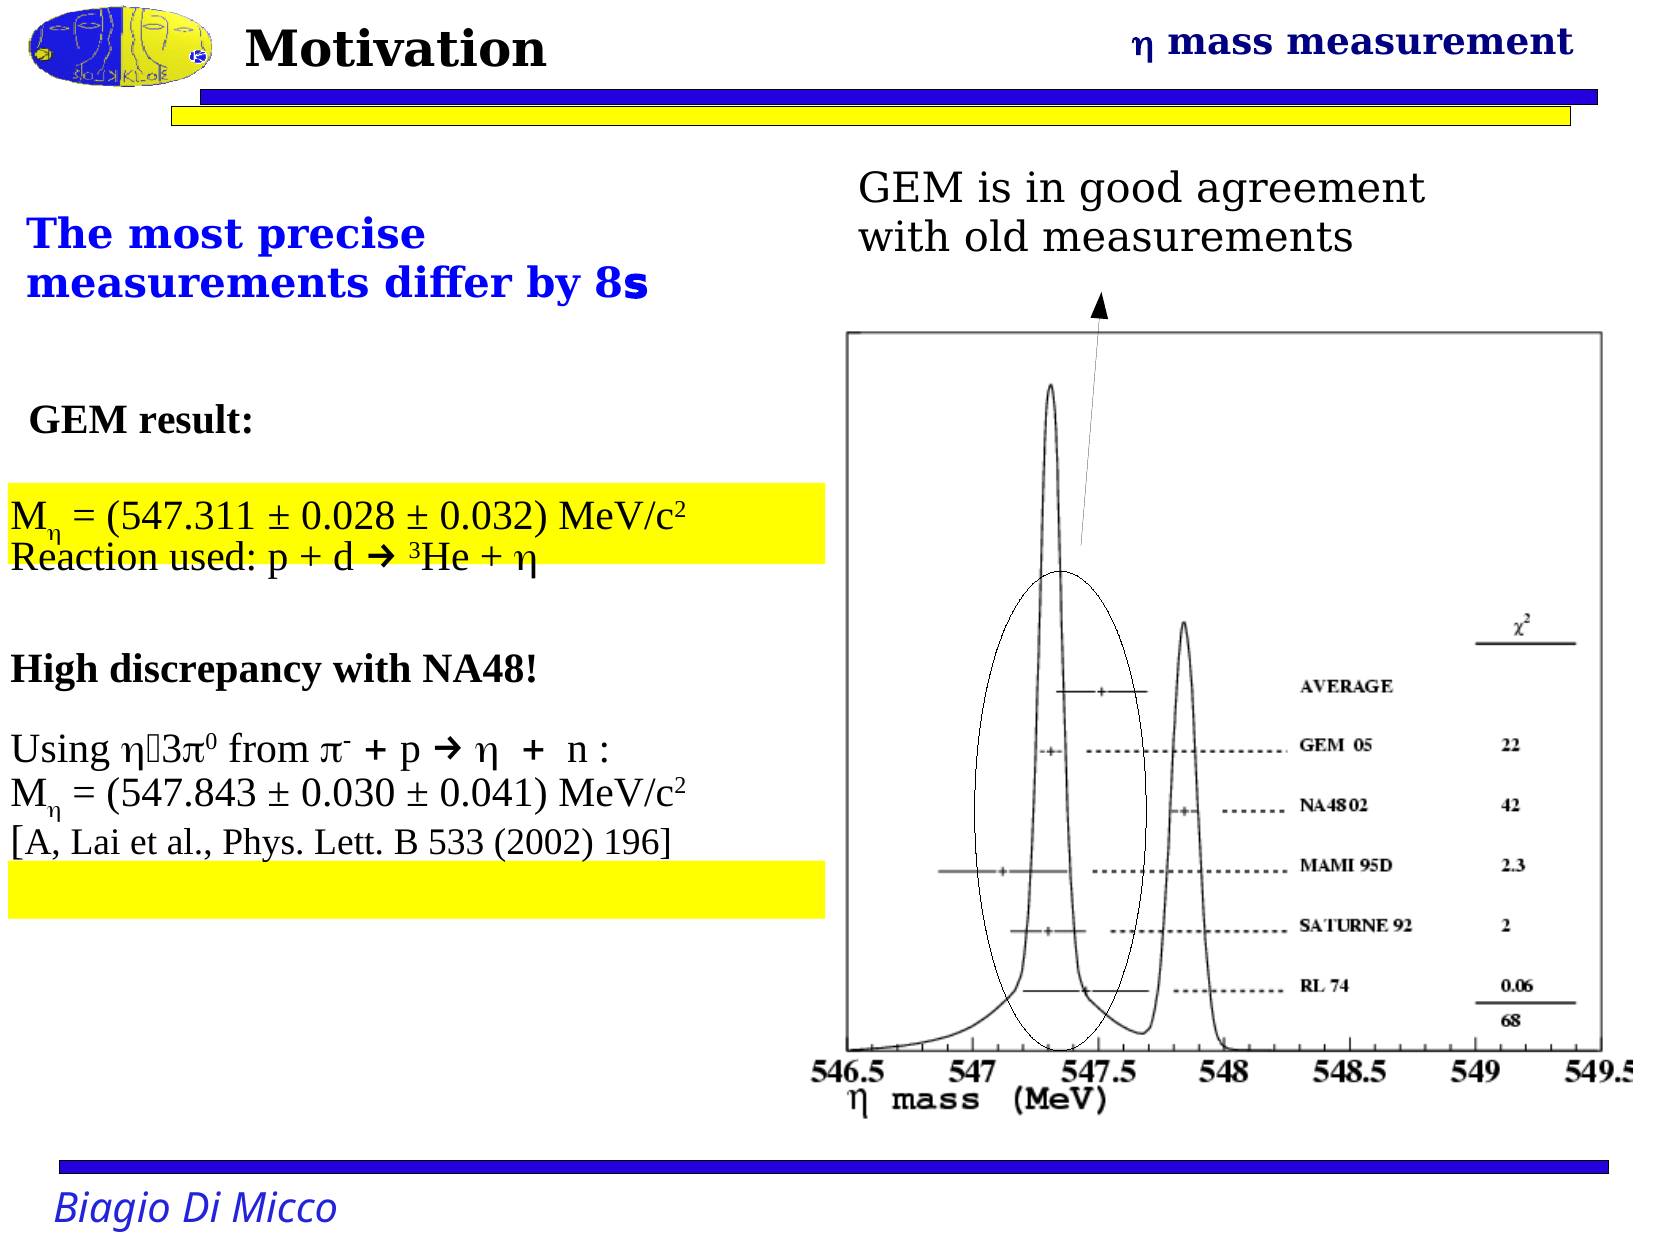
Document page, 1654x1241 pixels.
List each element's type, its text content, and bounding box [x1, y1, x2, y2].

text_box M = (547.311 ± 0.028 ± 0.032) MeV/c2 Reaction used: p + d → 3He +  High discrepancy with NA48! Using 3 from p → n : M = (547.843 ± 0.030 ± 0.041) MeV/c2 [A, Lai et al., Phys. Lett. B 533 (2002) 196] [0, 485, 838, 969]
picture [20, 2, 220, 89]
text_box The most precise measurements differ by 8s [26, 209, 775, 311]
text_box GEM result: [28, 402, 647, 452]
text_box GEM is in good agreement with old measurements [857, 164, 1475, 262]
picture [735, 243, 1633, 1142]
text_box Motivation [244, 19, 842, 78]
text_box [172, 17, 916, 77]
